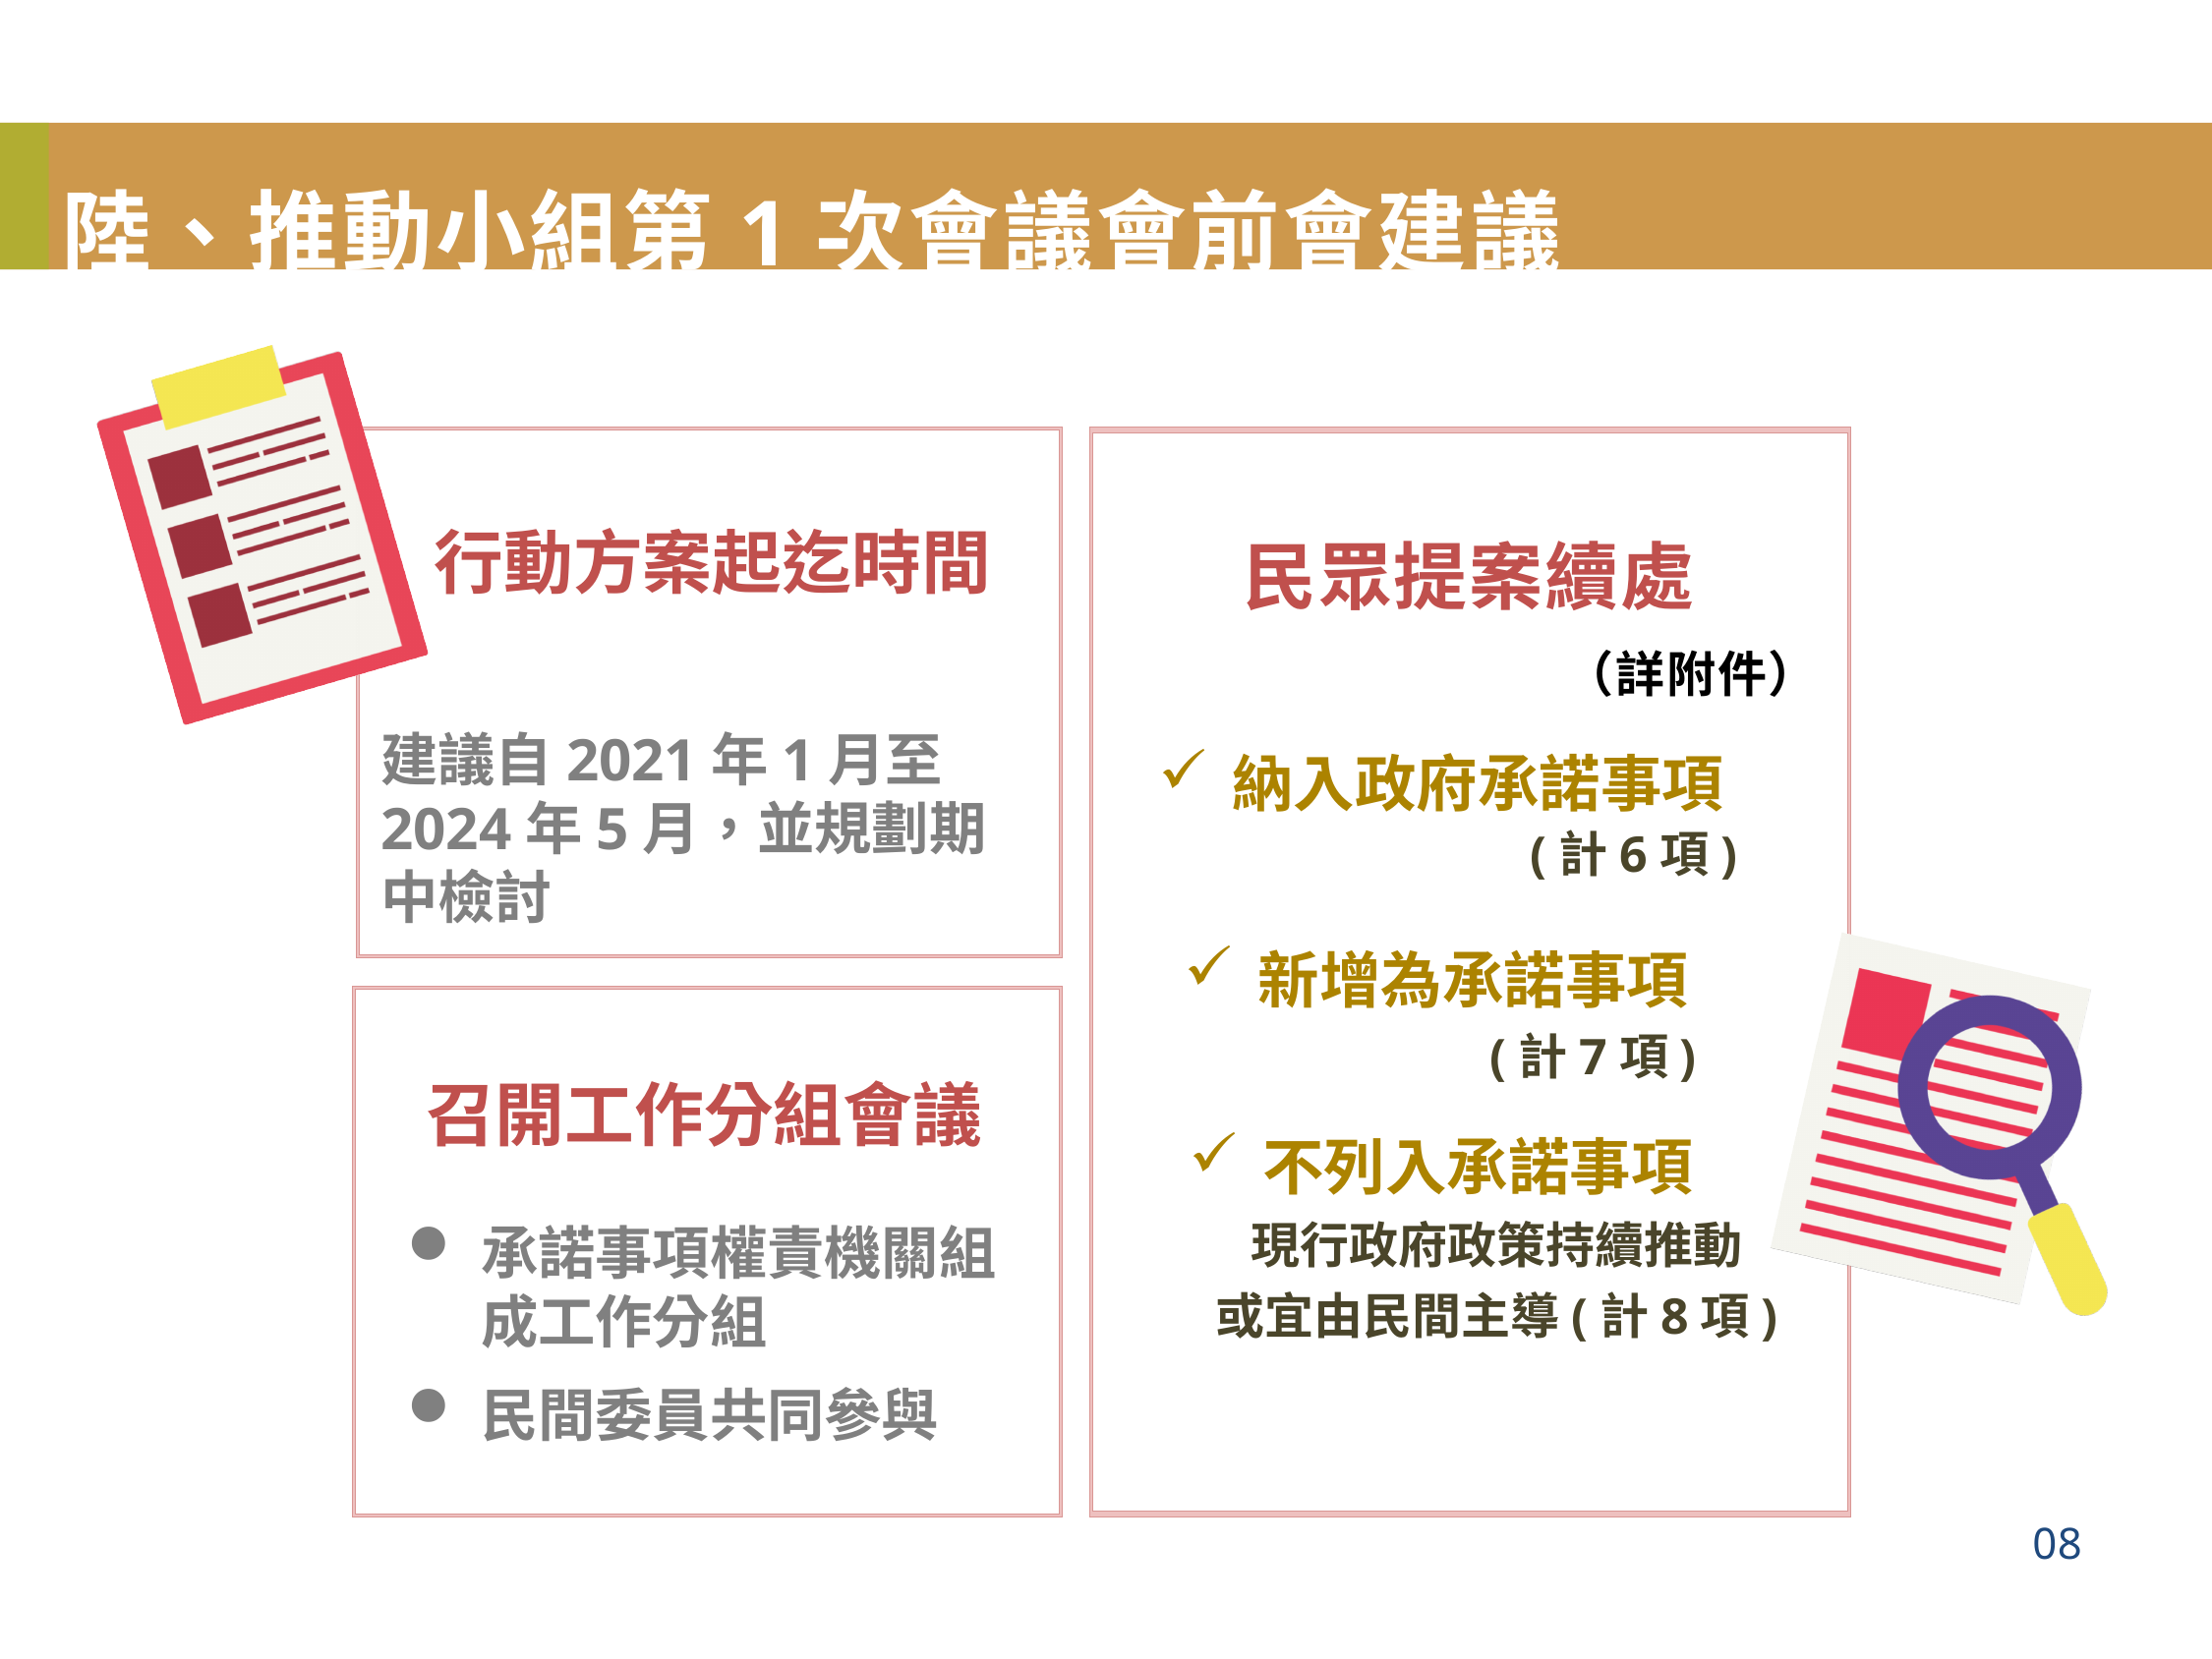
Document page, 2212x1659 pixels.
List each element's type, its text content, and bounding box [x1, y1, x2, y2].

text_box 不列入承諾事項 [1143, 1110, 1738, 1203]
picture [1770, 932, 2175, 1324]
text_box 08 [2032, 1516, 2126, 1569]
text_box 行動方案起迄時間 [411, 518, 1014, 602]
text_box 納入政府承諾事項 [1136, 726, 1745, 820]
picture [88, 326, 429, 725]
text_box 陸、推動小組第1次會議會前會建議 [61, 175, 2207, 284]
text_box [352, 986, 1063, 1517]
text_box [1089, 427, 1851, 1517]
text_box (計6項) [1515, 816, 1753, 890]
text_box 民眾提案續處 （詳附件） [1105, 523, 1833, 711]
text_box 新增為承諾事項 [1184, 923, 1696, 1016]
text_box 建議自2021年1月至2024年5月，並規劃期中檢討 [380, 723, 1035, 931]
text_box 承諾事項權責機關組成工作分組 民間委員共同參與 [407, 1217, 1019, 1449]
text_box [356, 427, 1063, 958]
text_box (計7項) [1475, 1017, 1712, 1092]
text_box 召開工作分組會議 [426, 1070, 1033, 1155]
text_box 現行政府政策持續推動 或宜由民間主導(計8項) [1189, 1207, 1805, 1352]
text_box [0, 122, 2212, 270]
